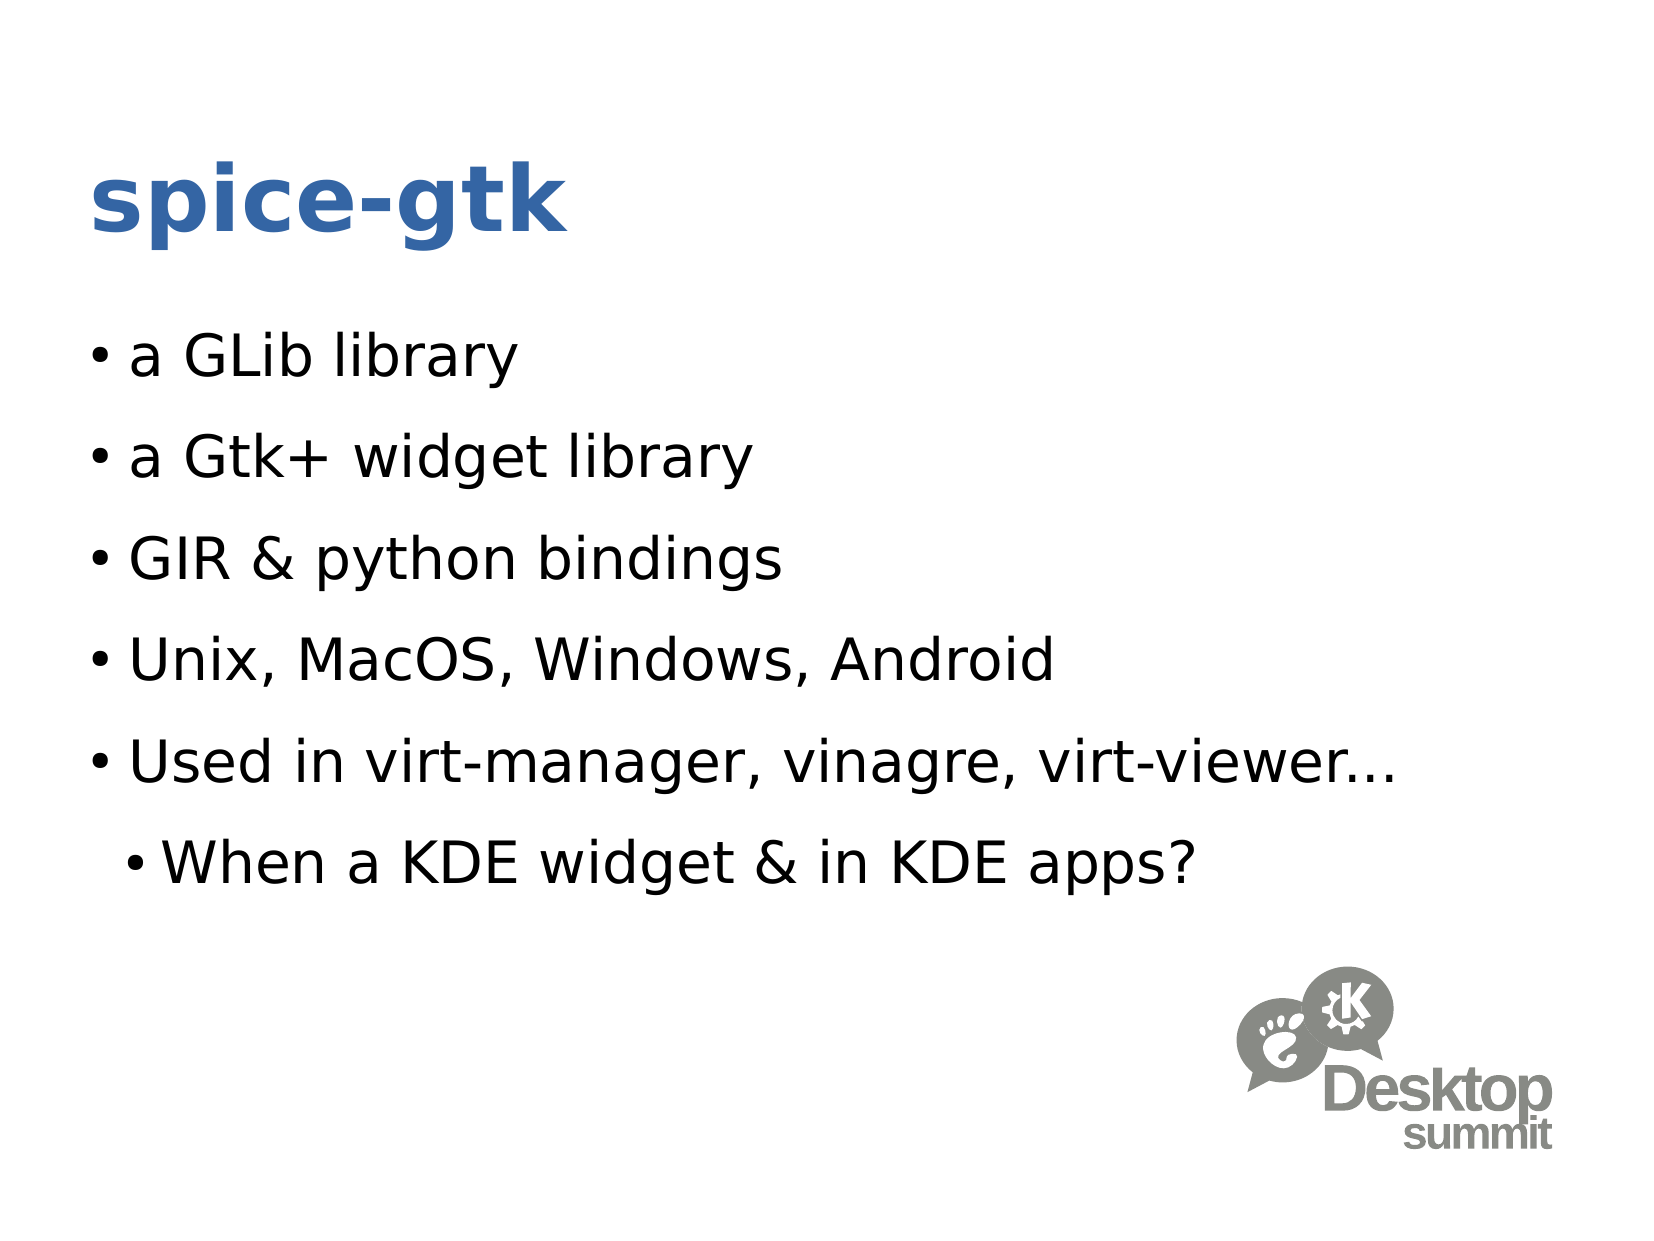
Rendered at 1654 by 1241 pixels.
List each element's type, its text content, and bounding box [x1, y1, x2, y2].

text_box a GLib library a Gtk+ widget library GIR & python bindings Unix, MacOS, Windows, Android Used in virt-manager, vinagre, virt-viewer... When a KDE widget & in KDE apps? [75, 280, 1576, 1051]
picture [1195, 887, 1613, 1201]
text_box spice-gtk [75, 139, 1576, 280]
